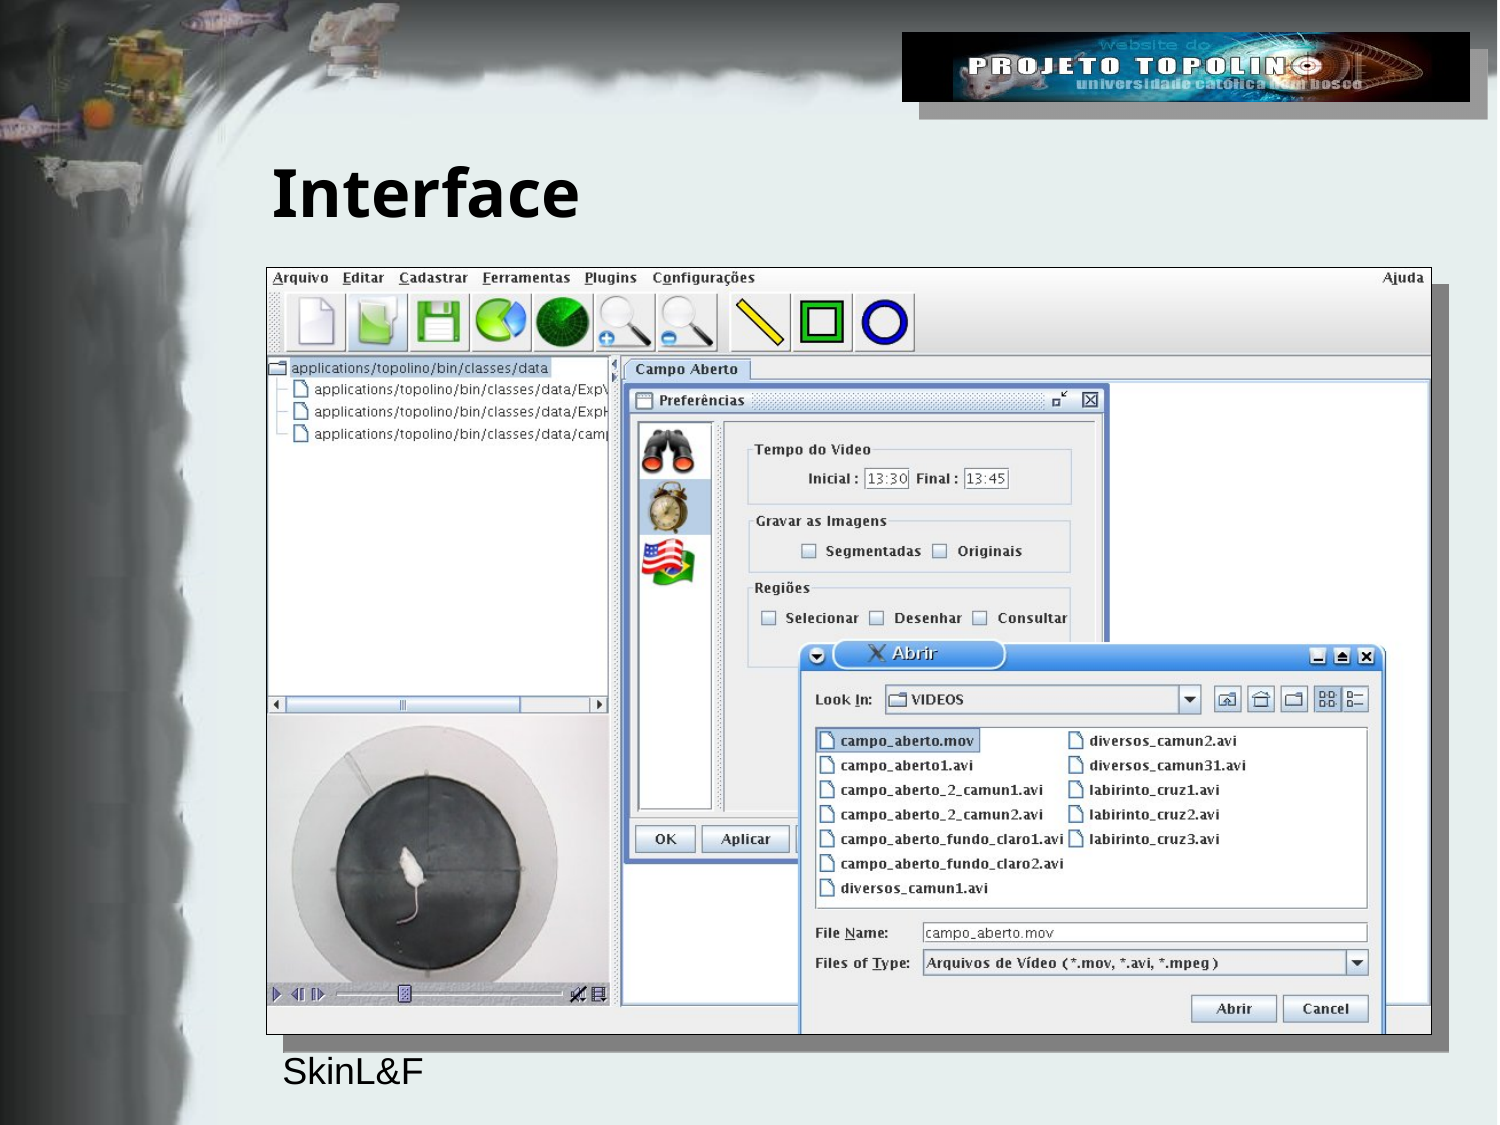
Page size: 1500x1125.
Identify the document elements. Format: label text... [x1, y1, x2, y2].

title Interface [258, 97, 1500, 285]
picture [0, 0, 1498, 1125]
text_box SkinL&F [282, 1052, 424, 1109]
